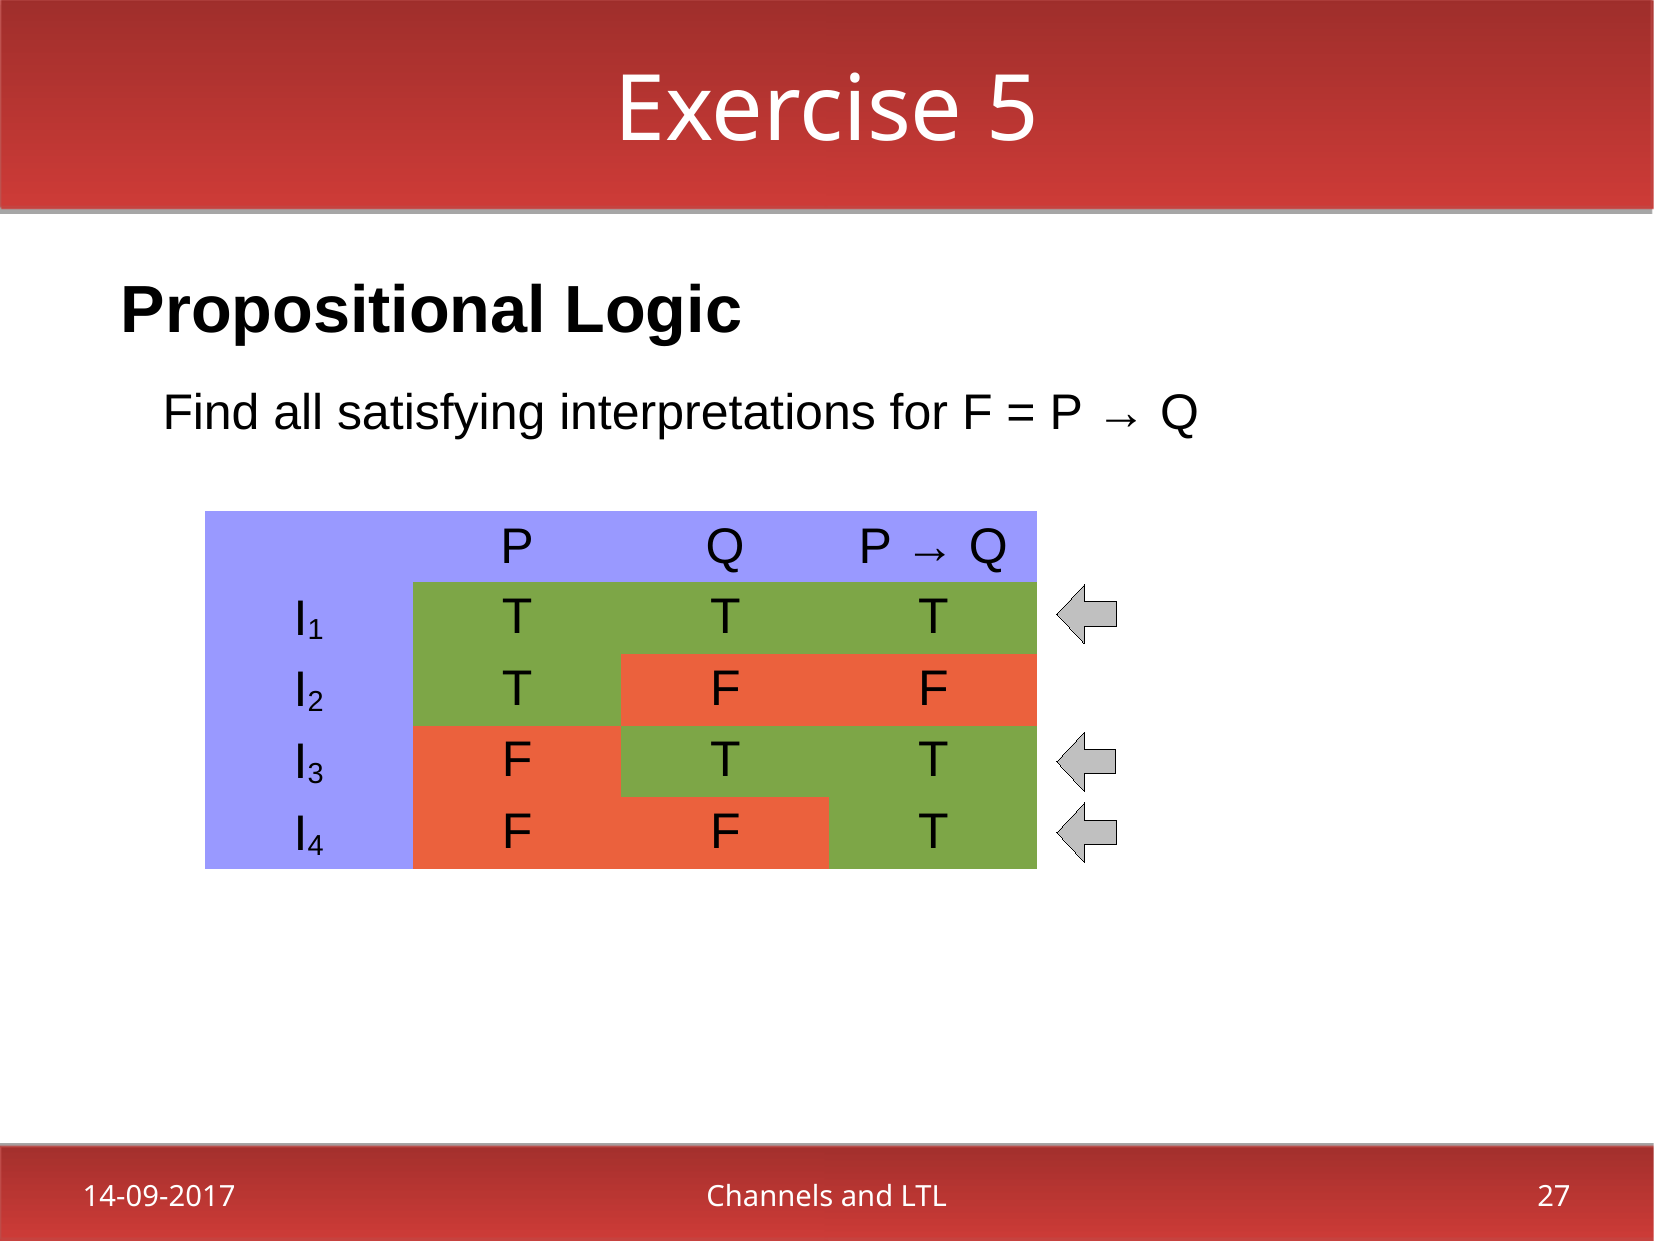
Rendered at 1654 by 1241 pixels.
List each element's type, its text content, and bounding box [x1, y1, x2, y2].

table_cell T [621, 582, 829, 654]
title Exercise 5 [59, 31, 1595, 178]
table_header P → Q [829, 511, 1037, 582]
table_cell F [413, 726, 621, 797]
table_cell T [621, 726, 829, 797]
picture [0, 1143, 1654, 1241]
table_header Q [621, 511, 829, 582]
table_cell I1 [205, 582, 413, 654]
table_cell T [829, 797, 1037, 869]
table_cell T [829, 582, 1037, 654]
table_cell I4 [205, 797, 413, 869]
text_box [1056, 732, 1116, 792]
table_cell F [621, 797, 829, 869]
table_cell T [829, 726, 1037, 797]
table_cell I3 [205, 726, 413, 797]
text_box Find all satisfying interpretations for F = P → Q [147, 377, 1215, 448]
table_cell F [829, 654, 1037, 726]
table_cell T [413, 582, 621, 654]
table_cell T [413, 654, 621, 726]
text_box [1056, 584, 1117, 644]
table_header P [413, 511, 621, 582]
table_header [205, 511, 413, 582]
text_box [1056, 802, 1117, 863]
text_box Propositional Logic [105, 264, 759, 354]
table_cell F [621, 654, 829, 726]
table_cell F [413, 797, 621, 869]
table_cell I2 [205, 654, 413, 726]
picture [0, 0, 1654, 214]
